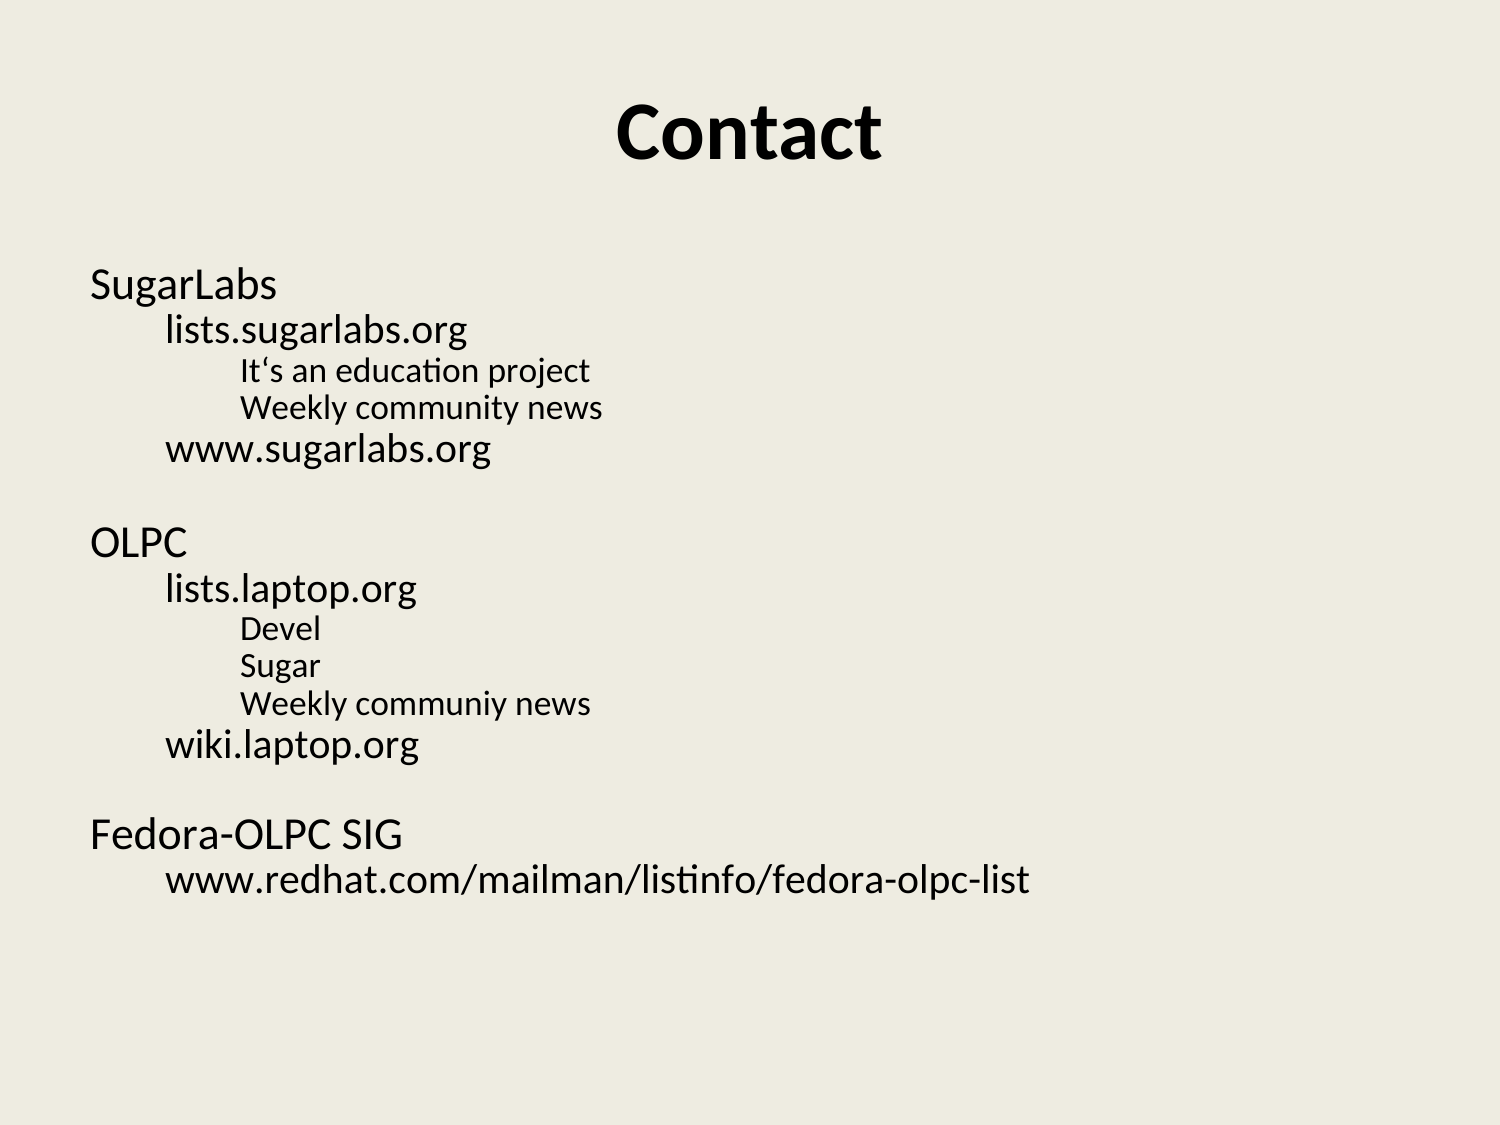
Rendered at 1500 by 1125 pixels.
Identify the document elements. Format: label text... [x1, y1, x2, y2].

list SugarLabs lists.sugarlabs.org It‘s an education project Weekly community news www.sugarlabs.org OLPC lists.laptop.org Devel Sugar Weekly communiy news wiki.laptop.org Fedora-OLPC SIG www.redhat.com/mailman/listinfo/fedora-olpc-list [75, 262, 1426, 1055]
title Contact [75, 45, 1426, 233]
